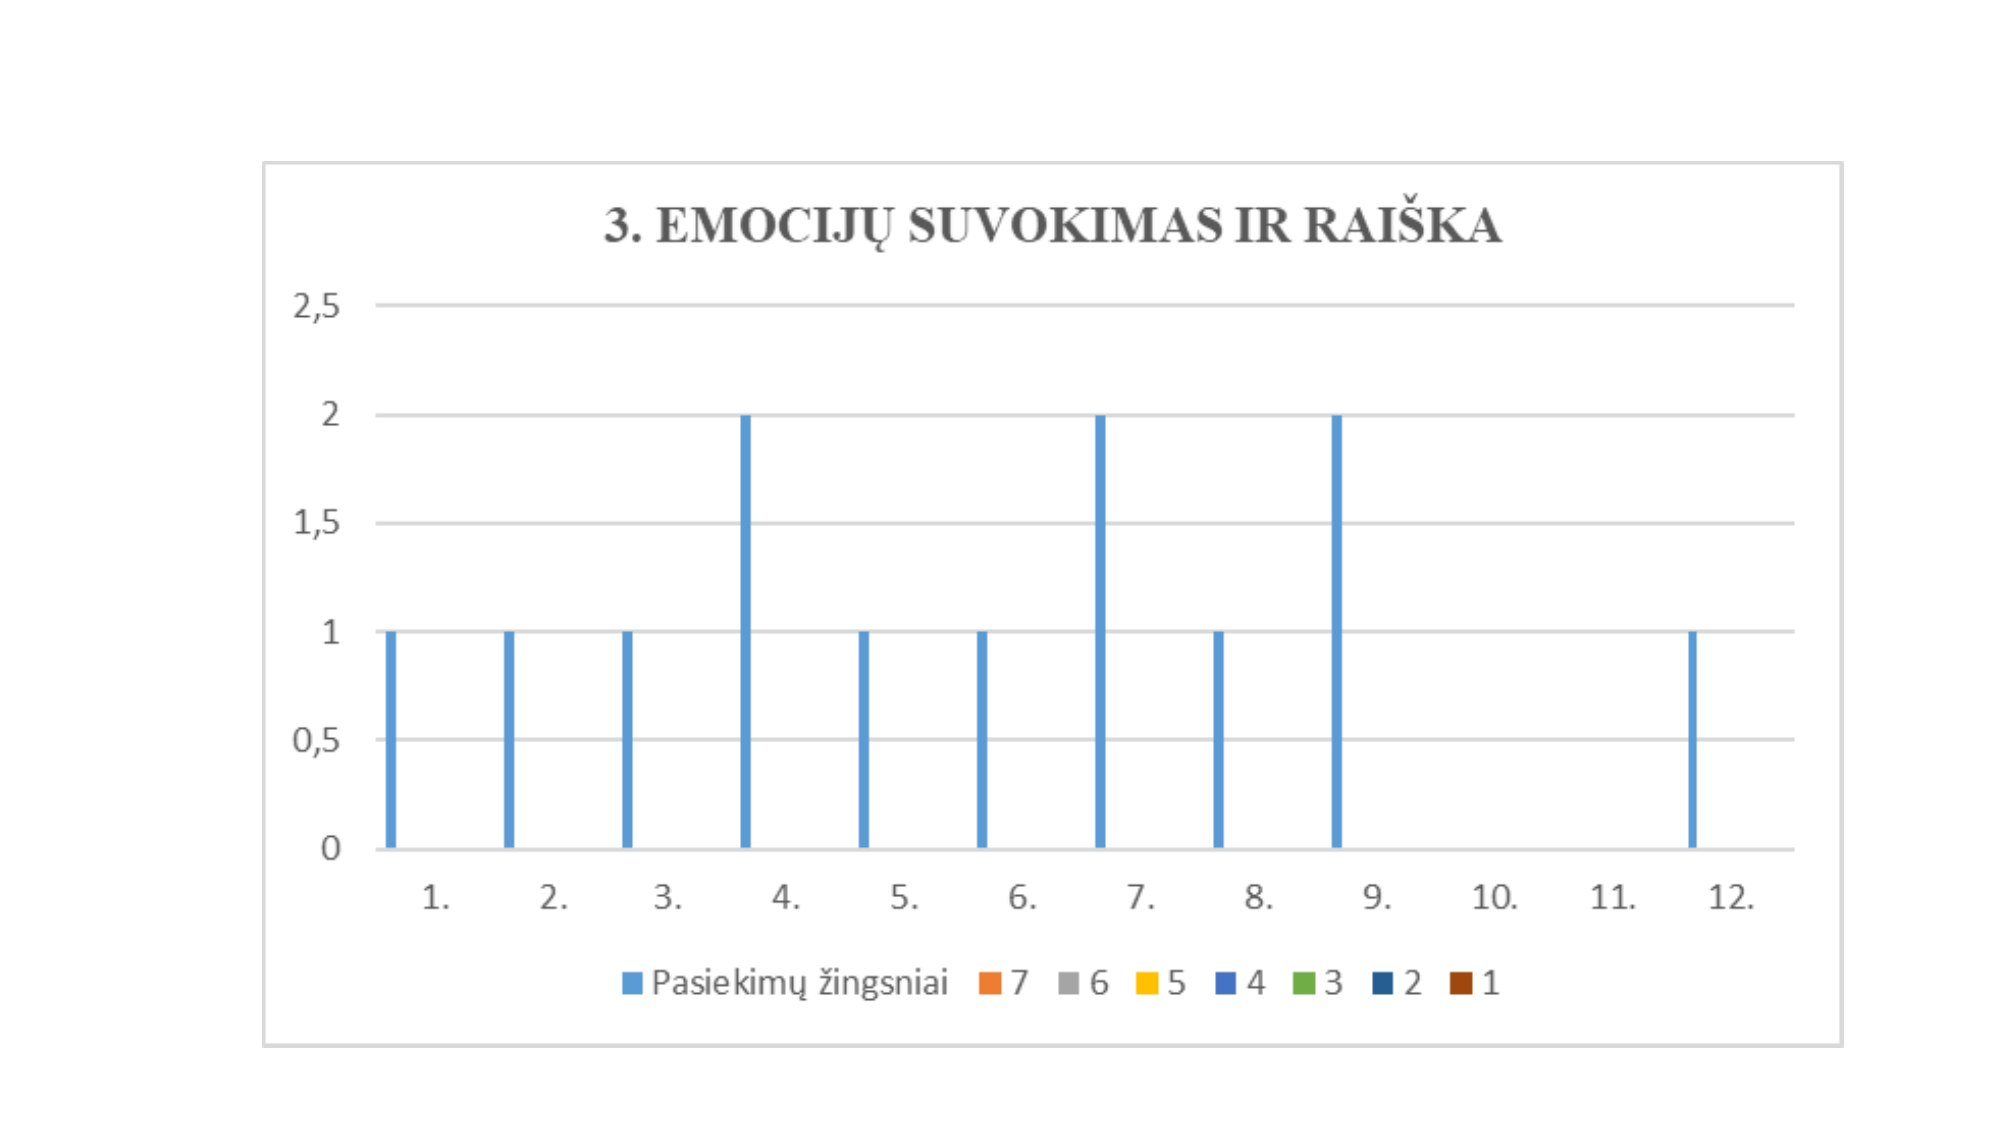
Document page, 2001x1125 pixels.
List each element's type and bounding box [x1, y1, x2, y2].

picture [262, 161, 1844, 1048]
